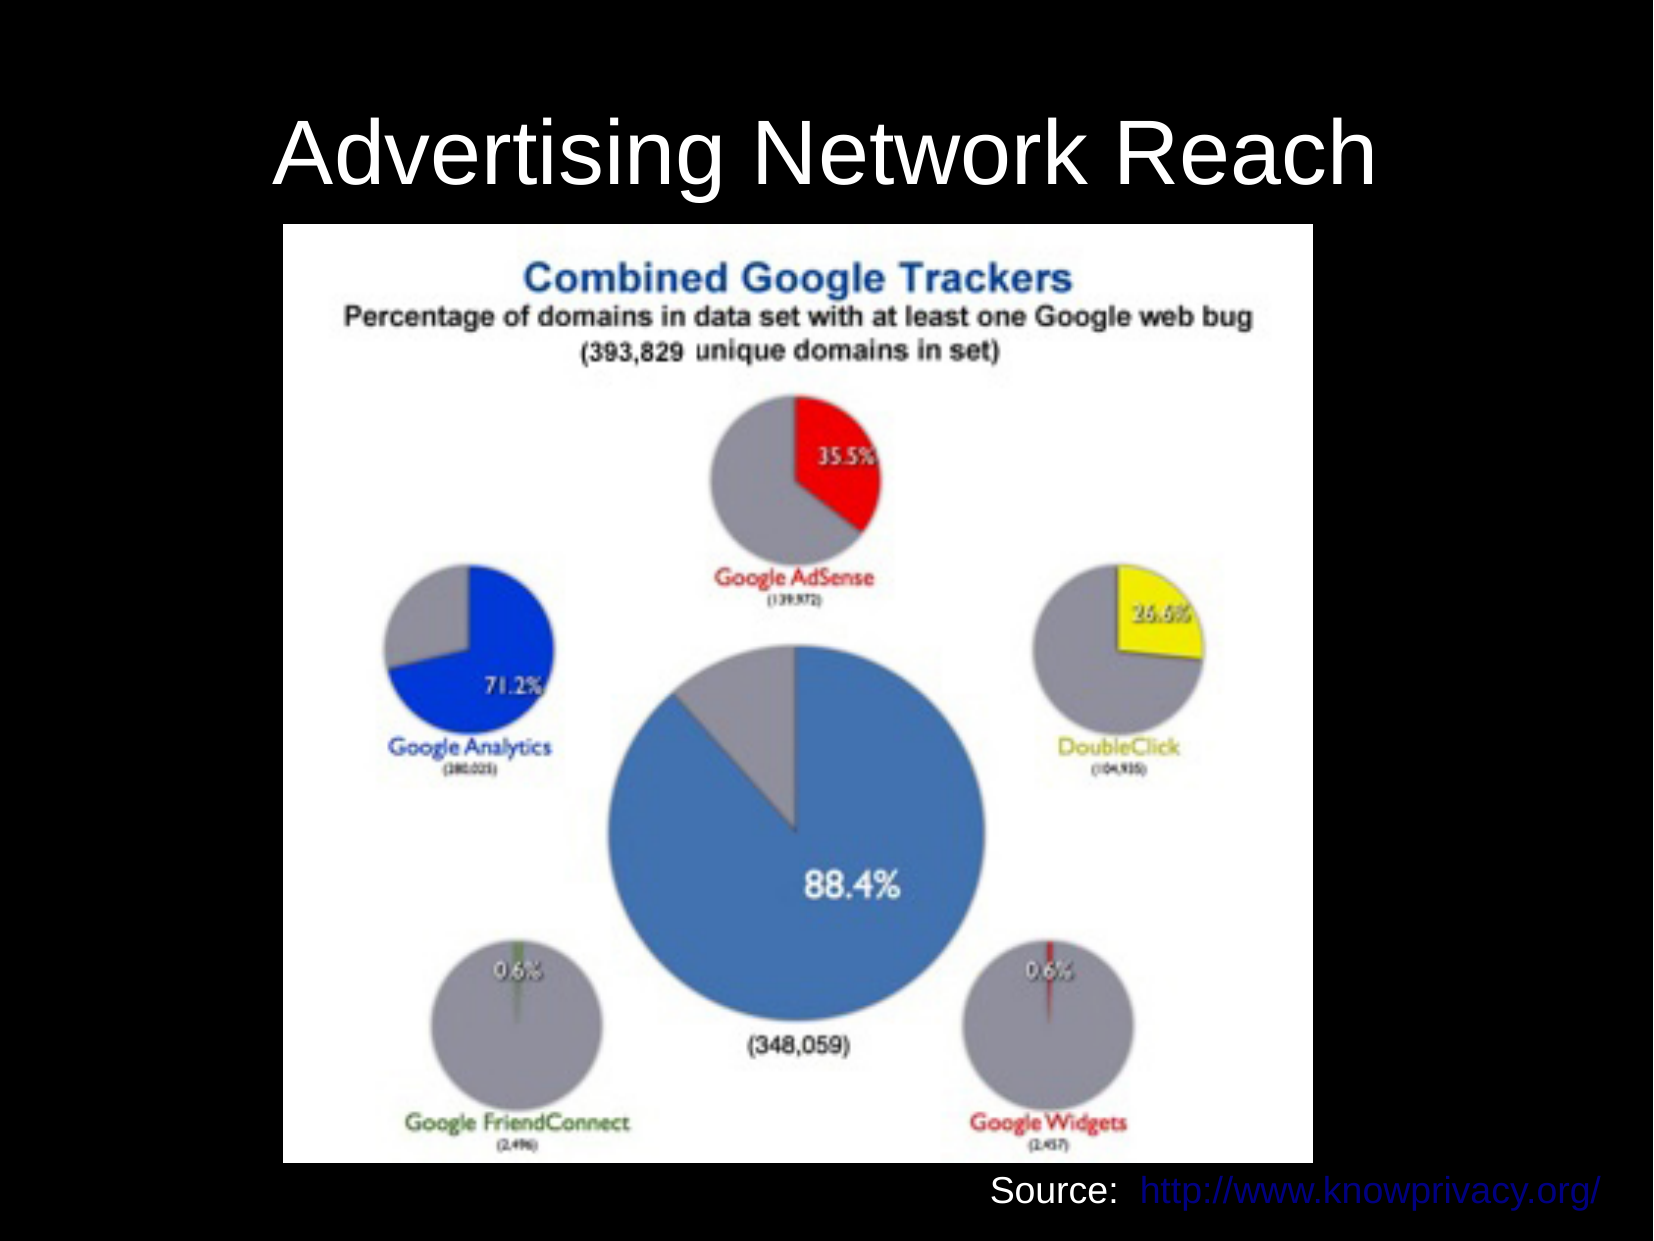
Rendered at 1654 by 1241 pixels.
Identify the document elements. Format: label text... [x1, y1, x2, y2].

text_box Source: http://www.knowprivacy.org/ [975, 1162, 1651, 1233]
title Advertising Network Reach [82, 56, 1571, 250]
picture [283, 224, 1313, 1163]
